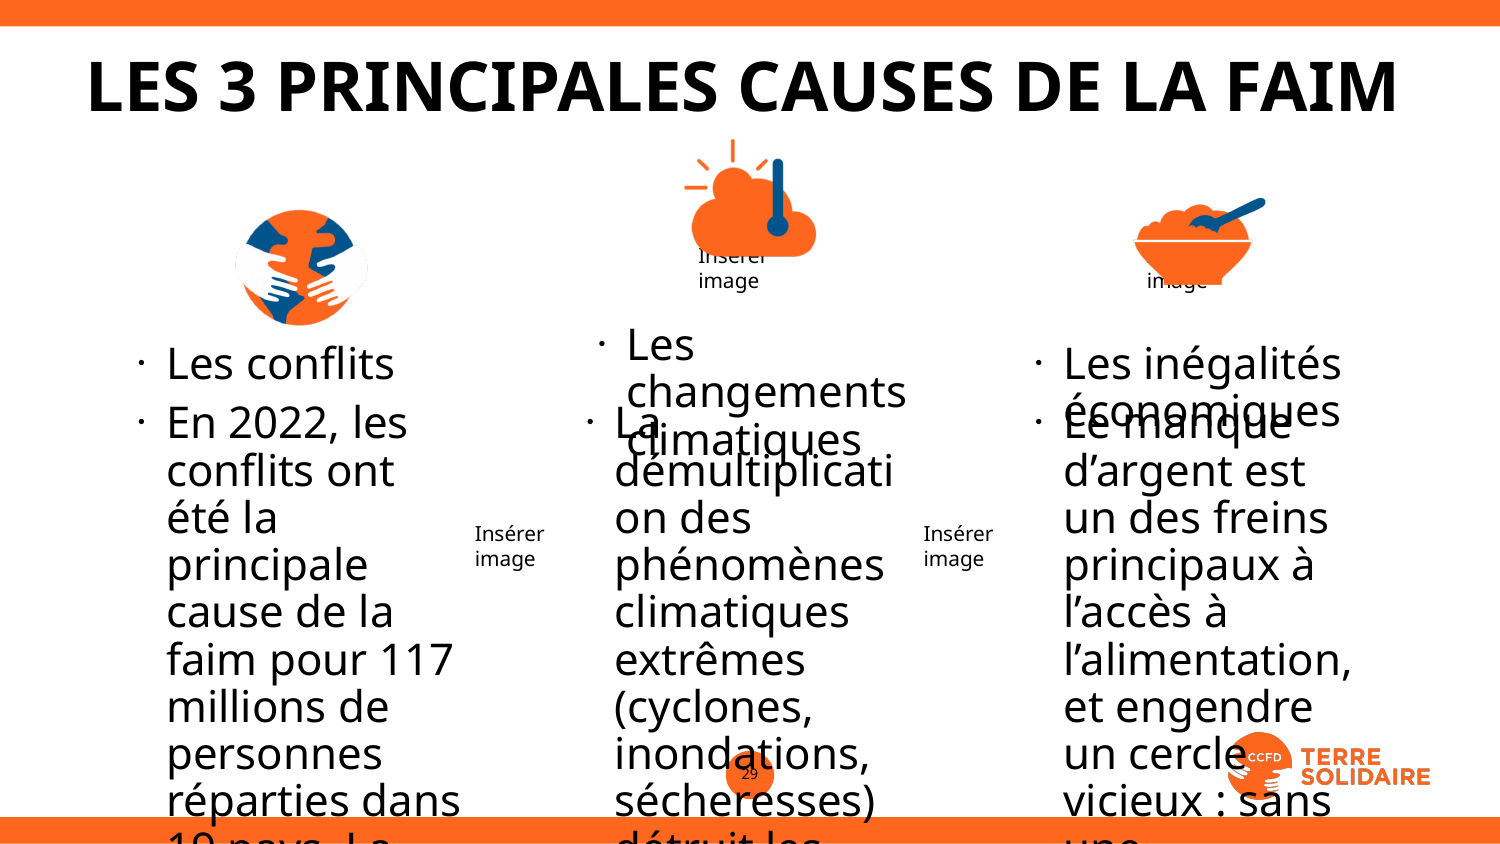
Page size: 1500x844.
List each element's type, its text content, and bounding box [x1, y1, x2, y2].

title LES 3 PRINCIPALES CAUSES DE LA FAIM [70, 44, 1430, 126]
picture [1132, 181, 1266, 301]
list La démultiplication des phénomènes climatiques extrêmes (cyclones, inondations, sécheresses) détruit les cultures et prive les populations de leurs terres, leurs revenus, leurs habitations. Les changements climatiques, la perte de saisonnalité et la salinisation des sols (entre autres conséquences) menacent l’agriculture, activité de base pour la majeure partie des populations des pays du Sud. Faute de pouvoir continuer à cultiver, celles-ci se déplacent et cherchent refuge dans d’autres pays, augmentant la pression sur les ressources ailleurs. [571, 393, 928, 470]
list Les inégalités économiques [1020, 333, 1377, 385]
picture [1292, 795, 1304, 800]
picture [1230, 748, 1241, 755]
list Le manque d’argent est un des freins principaux à l’accès à l’alimentation, et engendre un cercle vicieux : sans une alimentation correcte, il est encore plus difficile pour les populations de travailler et générer un revenu. De plus, l'inégalité dans l'accès aux ressources vitales telles que l'eau, les terres arables, l'éducation et la santé persiste à l'échelle mondiale. [1020, 393, 1377, 470]
picture [1228, 732, 1430, 800]
list Les changements climatiques [583, 315, 940, 366]
picture [234, 208, 368, 327]
list En 2022, les conflits ont été la principale cause de la faim pour 117 millions de personnes réparties dans 19 pays. La plupart de ces pays sont en conflit ou souffrent encore des conséquences d’un conflit passé. Gaza : insécurité alimentaire toujours « catastrophique » pour un demi-million de personnes, alerte l’ONU [123, 393, 480, 470]
list Les conflits [123, 333, 480, 385]
picture [683, 137, 817, 257]
